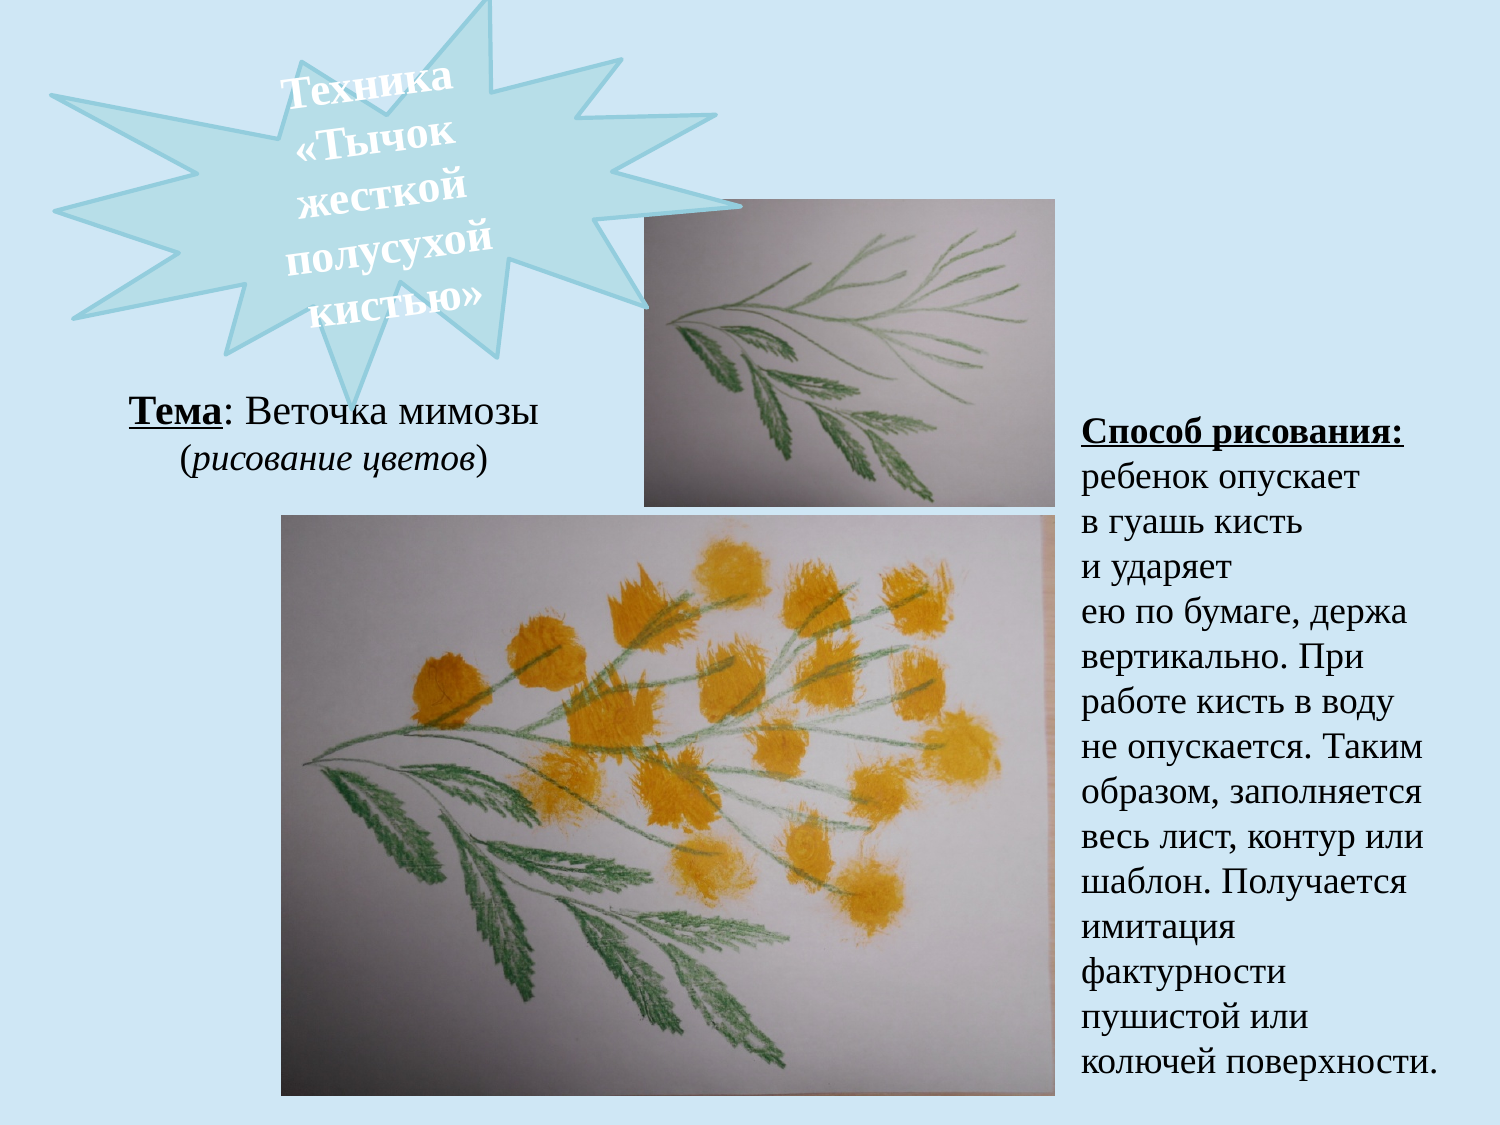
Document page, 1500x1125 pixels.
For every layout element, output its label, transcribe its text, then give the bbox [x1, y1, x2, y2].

text_box Техника «Тычок жесткой полусухой кистью» [50, 0, 741, 410]
text_box Способ рисования: ребенок опускает в гуашь кисть и ударяет ею по бумаге, держа вертикально. При работе кисть в воду не опускается. Таким образом, заполняется весь лист, контур или шаблон. Получается имитация фактурности пушистой или колючей поверхности. [1066, 398, 1465, 1089]
picture [644, 199, 1055, 507]
title Тема: Веточка мимозы (рисование цветов) [35, 375, 633, 506]
picture [281, 515, 1055, 1096]
